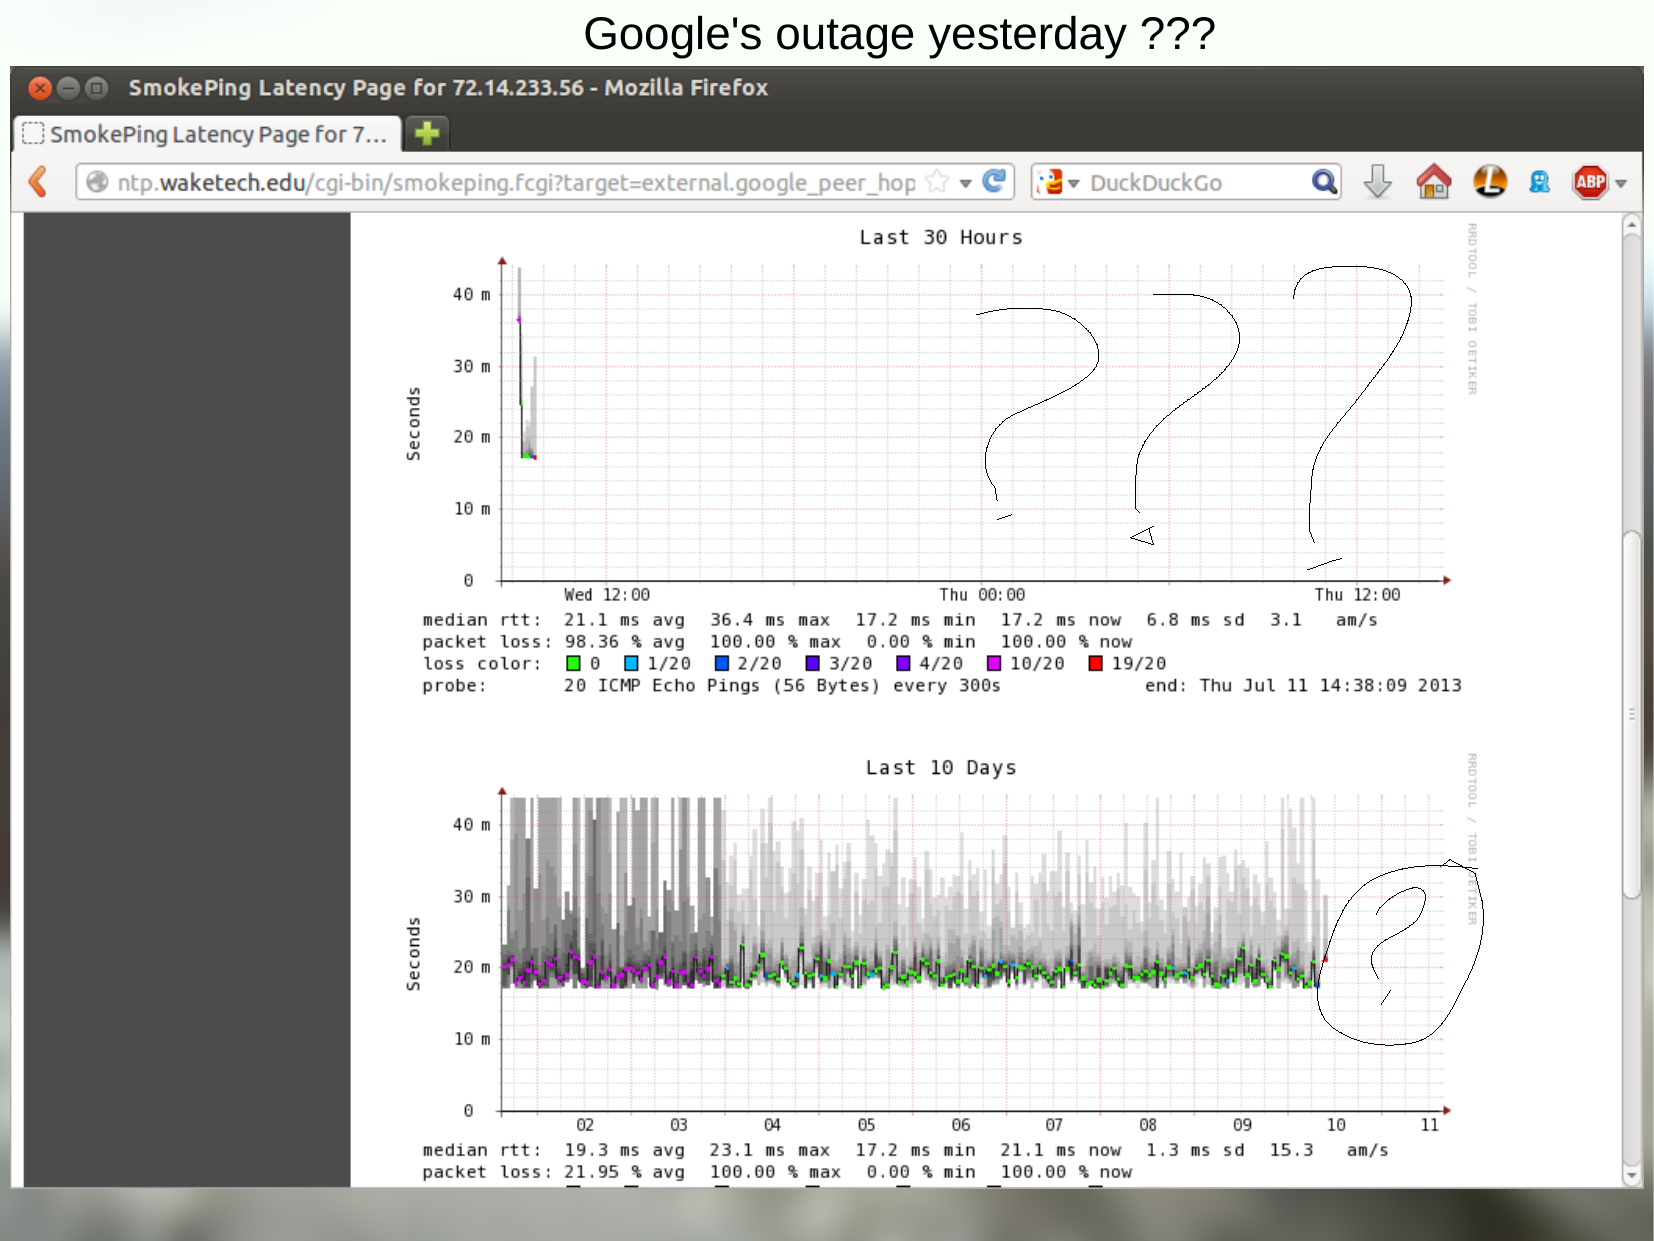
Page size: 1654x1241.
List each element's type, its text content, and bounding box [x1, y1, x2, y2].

text_box Google's outage yesterday ??? [300, 0, 1501, 66]
picture [0, 0, 1654, 1241]
